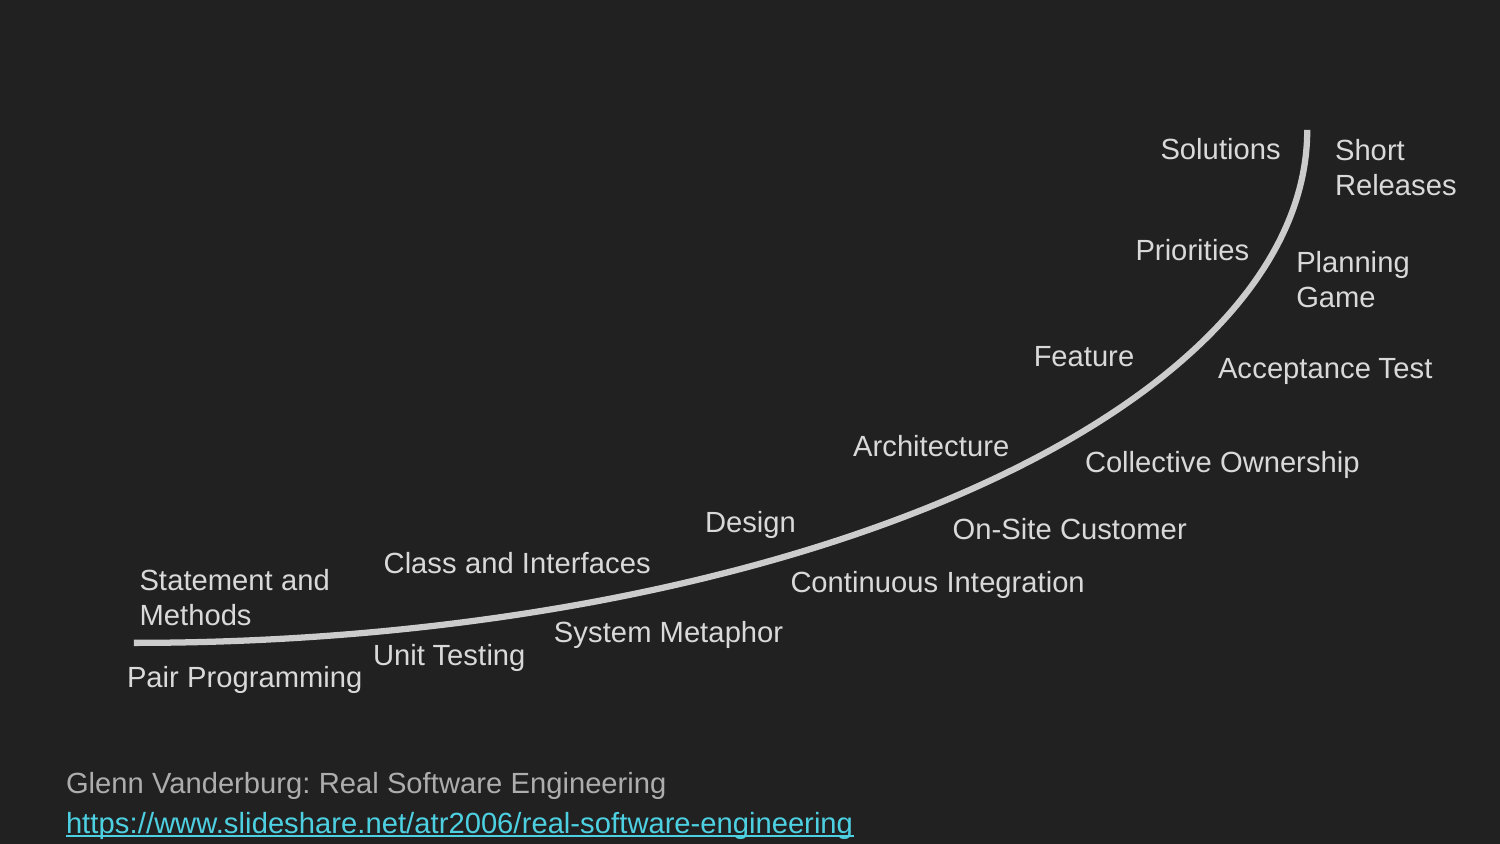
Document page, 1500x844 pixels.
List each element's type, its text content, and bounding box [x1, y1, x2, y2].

text_box Feature [1018, 322, 1192, 400]
text_box Class and Interfaces [368, 529, 691, 607]
text_box Pair Programming [112, 642, 402, 721]
text_box Acceptance Test [1203, 334, 1482, 412]
text_box System Metaphor [538, 597, 829, 676]
text_box Collective Ownership [1070, 428, 1392, 507]
text_box On-Site Customer [937, 495, 1260, 574]
text_box Design [690, 488, 864, 567]
text_box Architecture [838, 411, 1033, 490]
text_box Continuous Integration [775, 548, 1118, 627]
text_box Priorities [1120, 215, 1294, 294]
text_box Solutions [1145, 115, 1319, 194]
text_box Planning Game [1281, 228, 1476, 328]
text_box Statement and Methods [124, 546, 369, 646]
text_box Unit Testing [358, 621, 603, 699]
list Glenn Vanderburg: Real Software Engineering https://www.slideshare.net/atr2006/real-software-engineering [51, 743, 1036, 844]
text_box Short Releases [1319, 116, 1500, 216]
